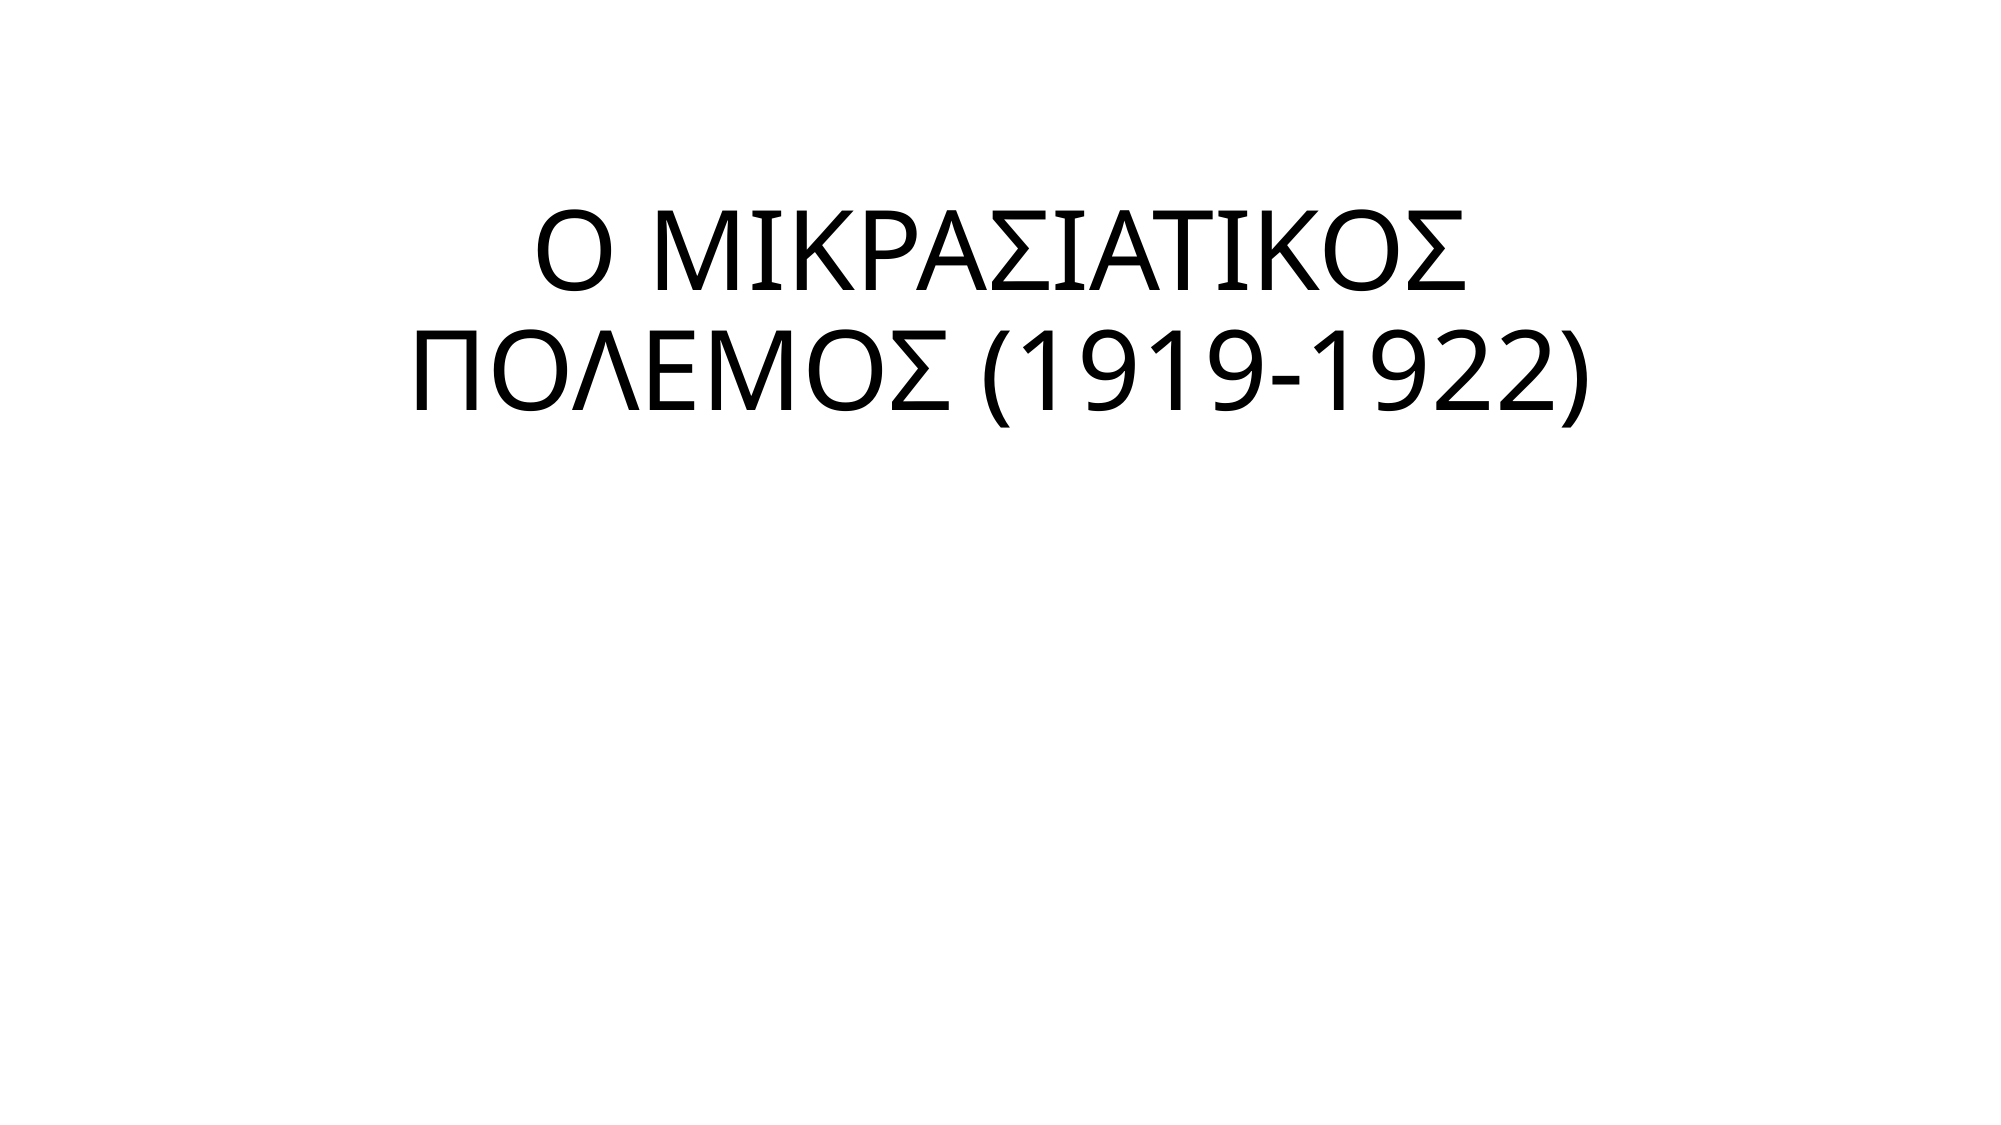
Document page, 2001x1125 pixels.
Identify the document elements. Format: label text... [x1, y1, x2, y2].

title Ο ΜΙΚΡΑΣΙΑΤΙΚΟΣ ΠΟΛΕΜΟΣ (1919-1922) [249, 184, 1750, 576]
